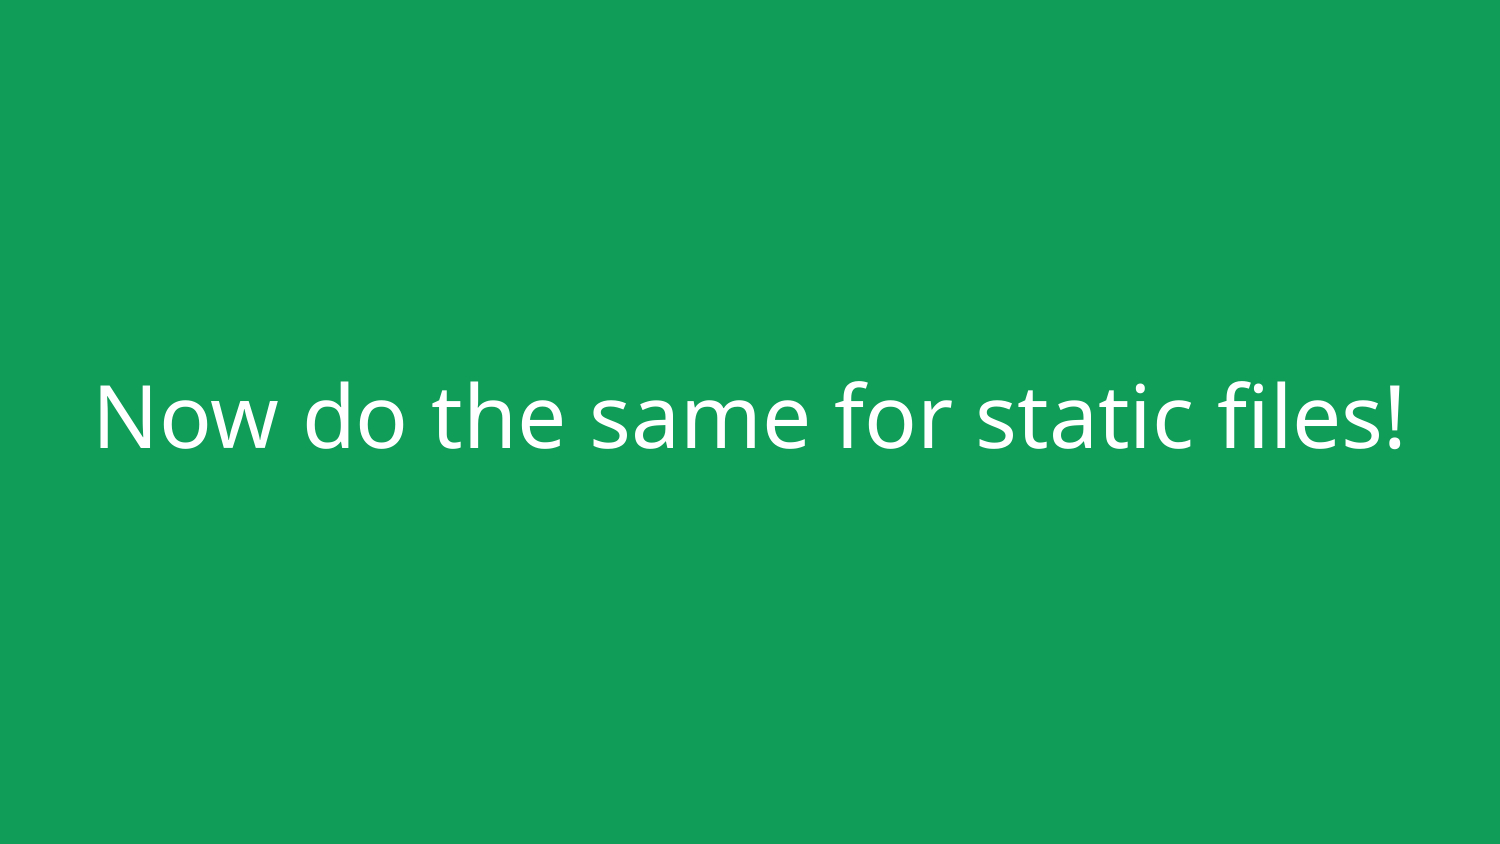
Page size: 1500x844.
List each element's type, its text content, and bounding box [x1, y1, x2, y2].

title Now do the same for static files! [75, 58, 1425, 771]
